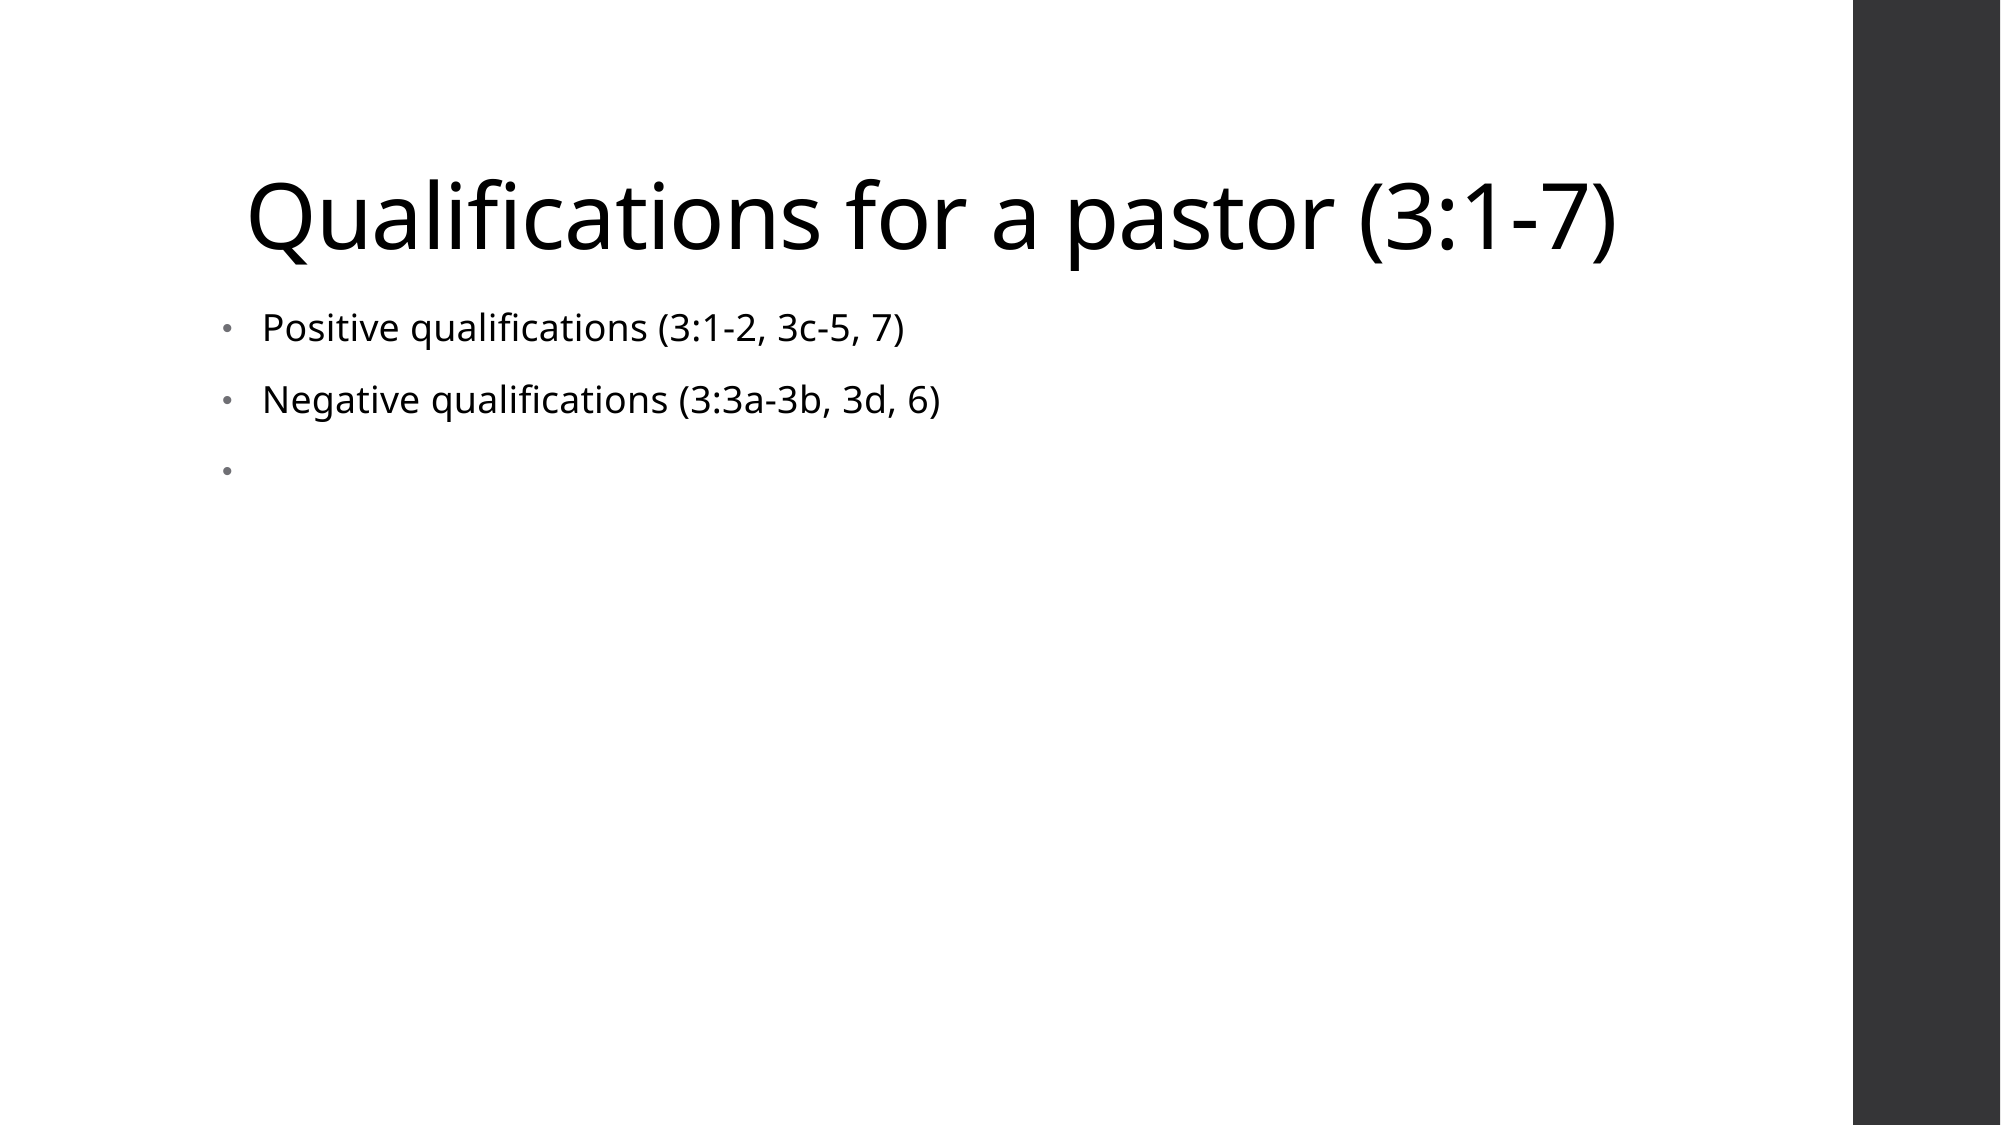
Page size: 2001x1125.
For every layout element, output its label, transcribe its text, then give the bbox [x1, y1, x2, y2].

list Positive qualifications (3:1-2, 3c-5, 7) Negative qualifications (3:3a-3b, 3d, 6) [206, 299, 1617, 1014]
title Qualifications for a pastor (3:1-7) [206, 60, 1797, 278]
